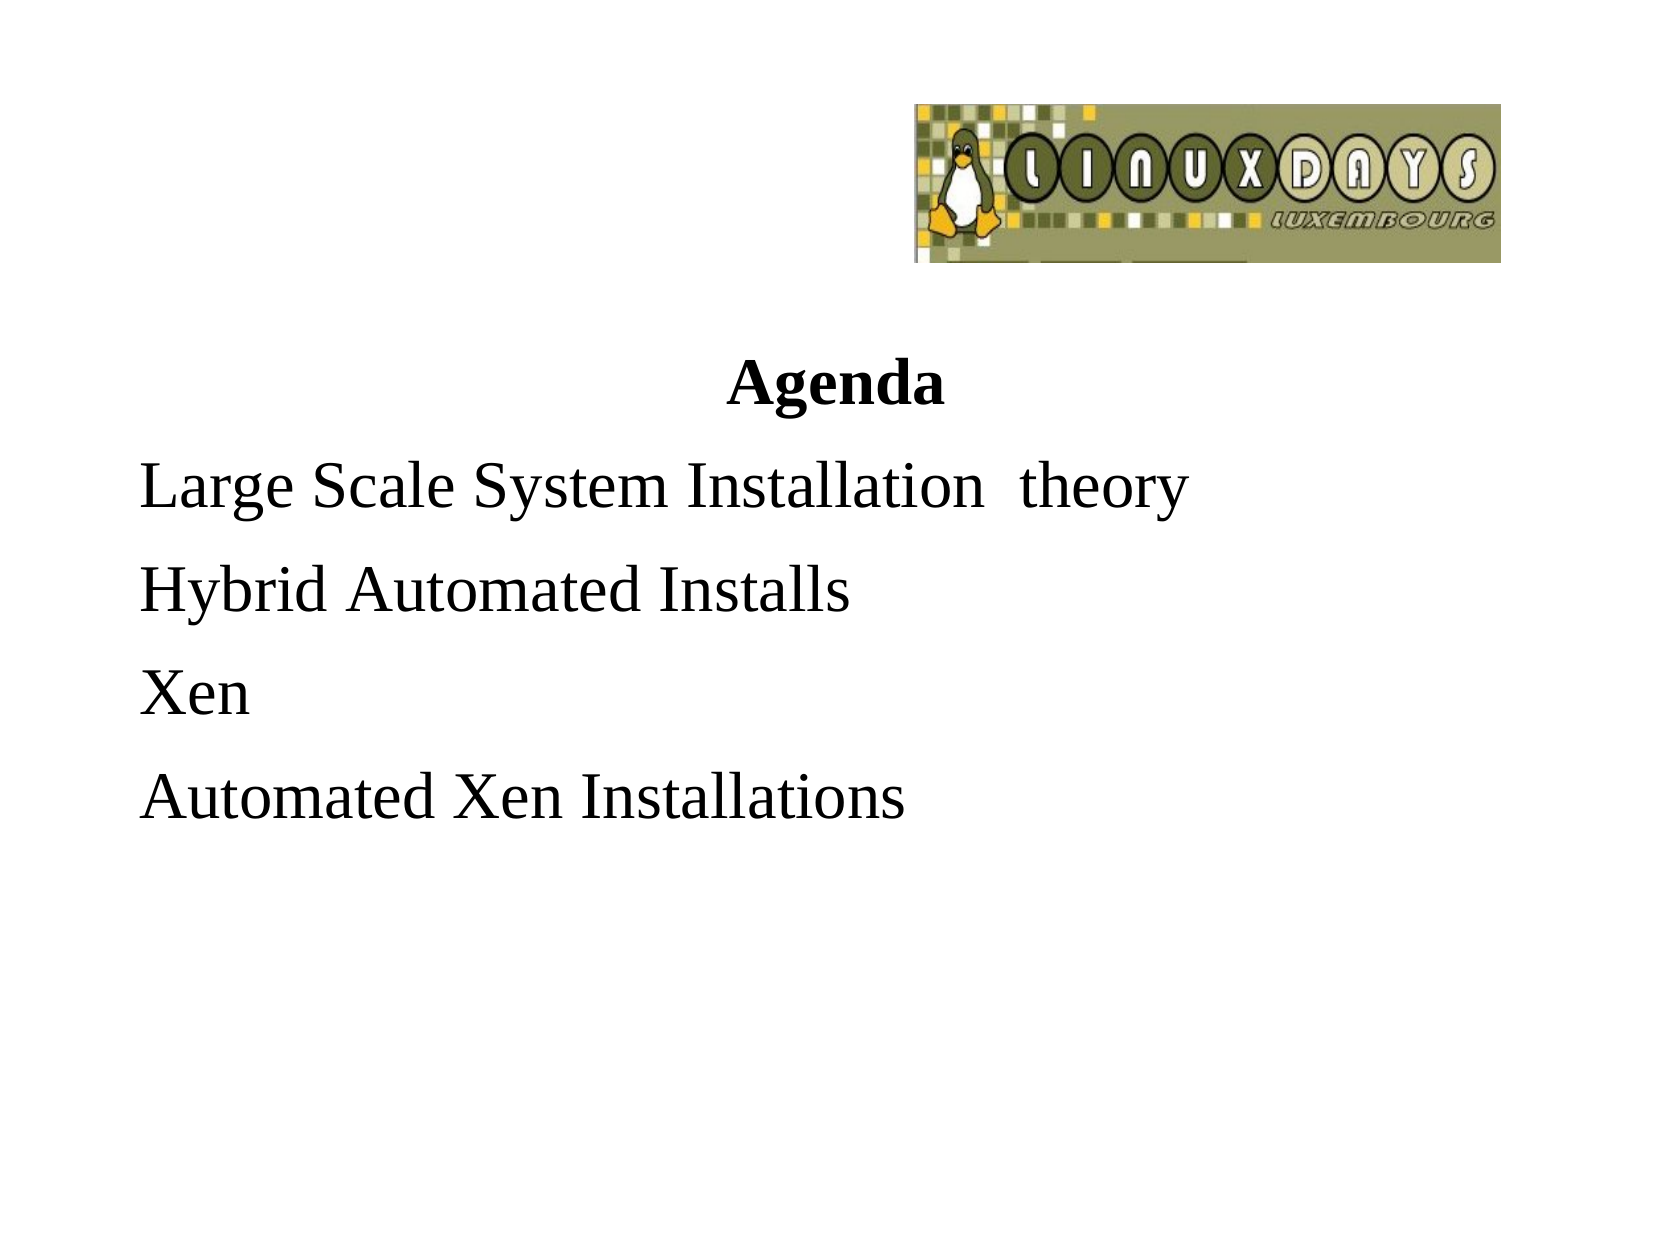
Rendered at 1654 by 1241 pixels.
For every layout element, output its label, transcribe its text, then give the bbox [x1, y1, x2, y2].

list Agenda Large Scale System Installation theory Hybrid Automated Installs Xen Automated Xen Installations [121, 344, 1534, 1127]
picture [914, 104, 1501, 263]
